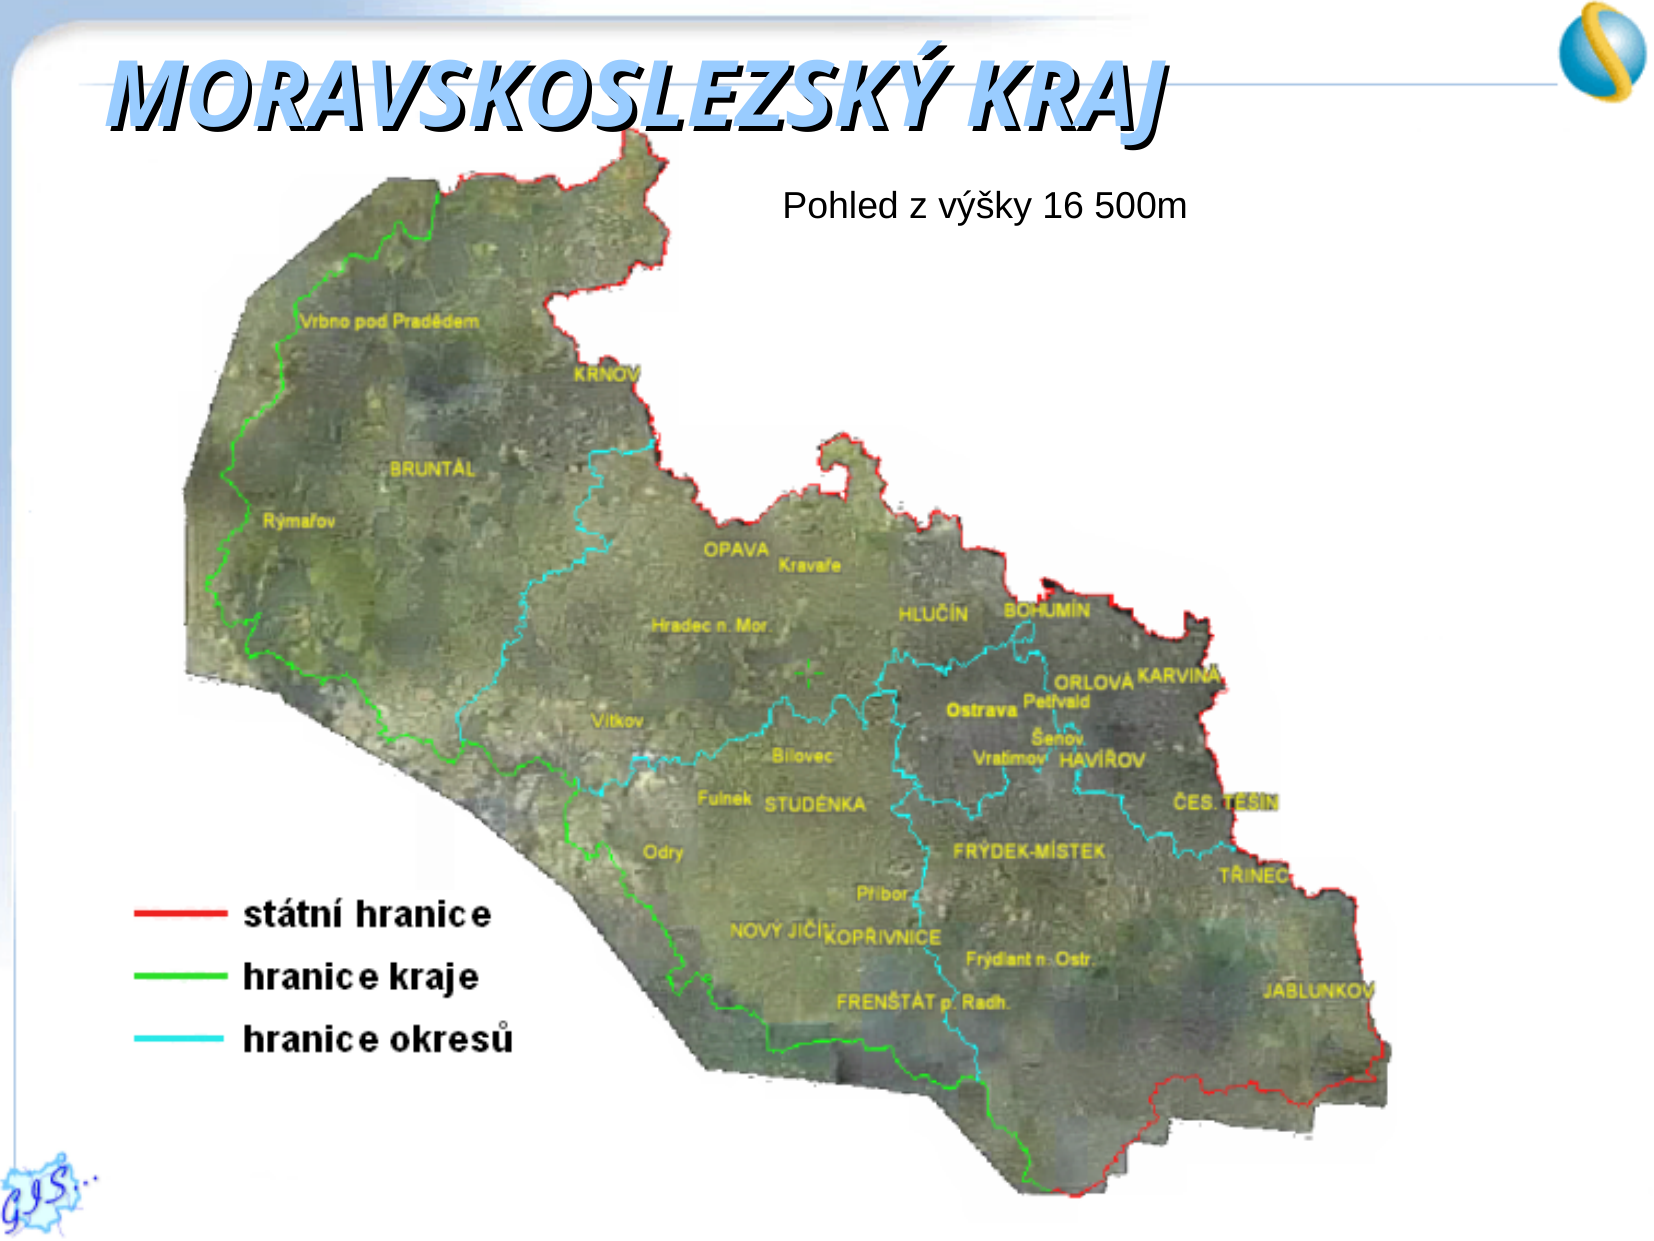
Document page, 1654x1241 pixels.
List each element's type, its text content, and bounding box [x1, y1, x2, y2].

picture [0, 0, 1654, 1241]
text_box MORAVSKOSLEZSKÝ KRAJ [88, 21, 1506, 148]
text_box Pohled z výšky 16 500m [767, 177, 1203, 235]
